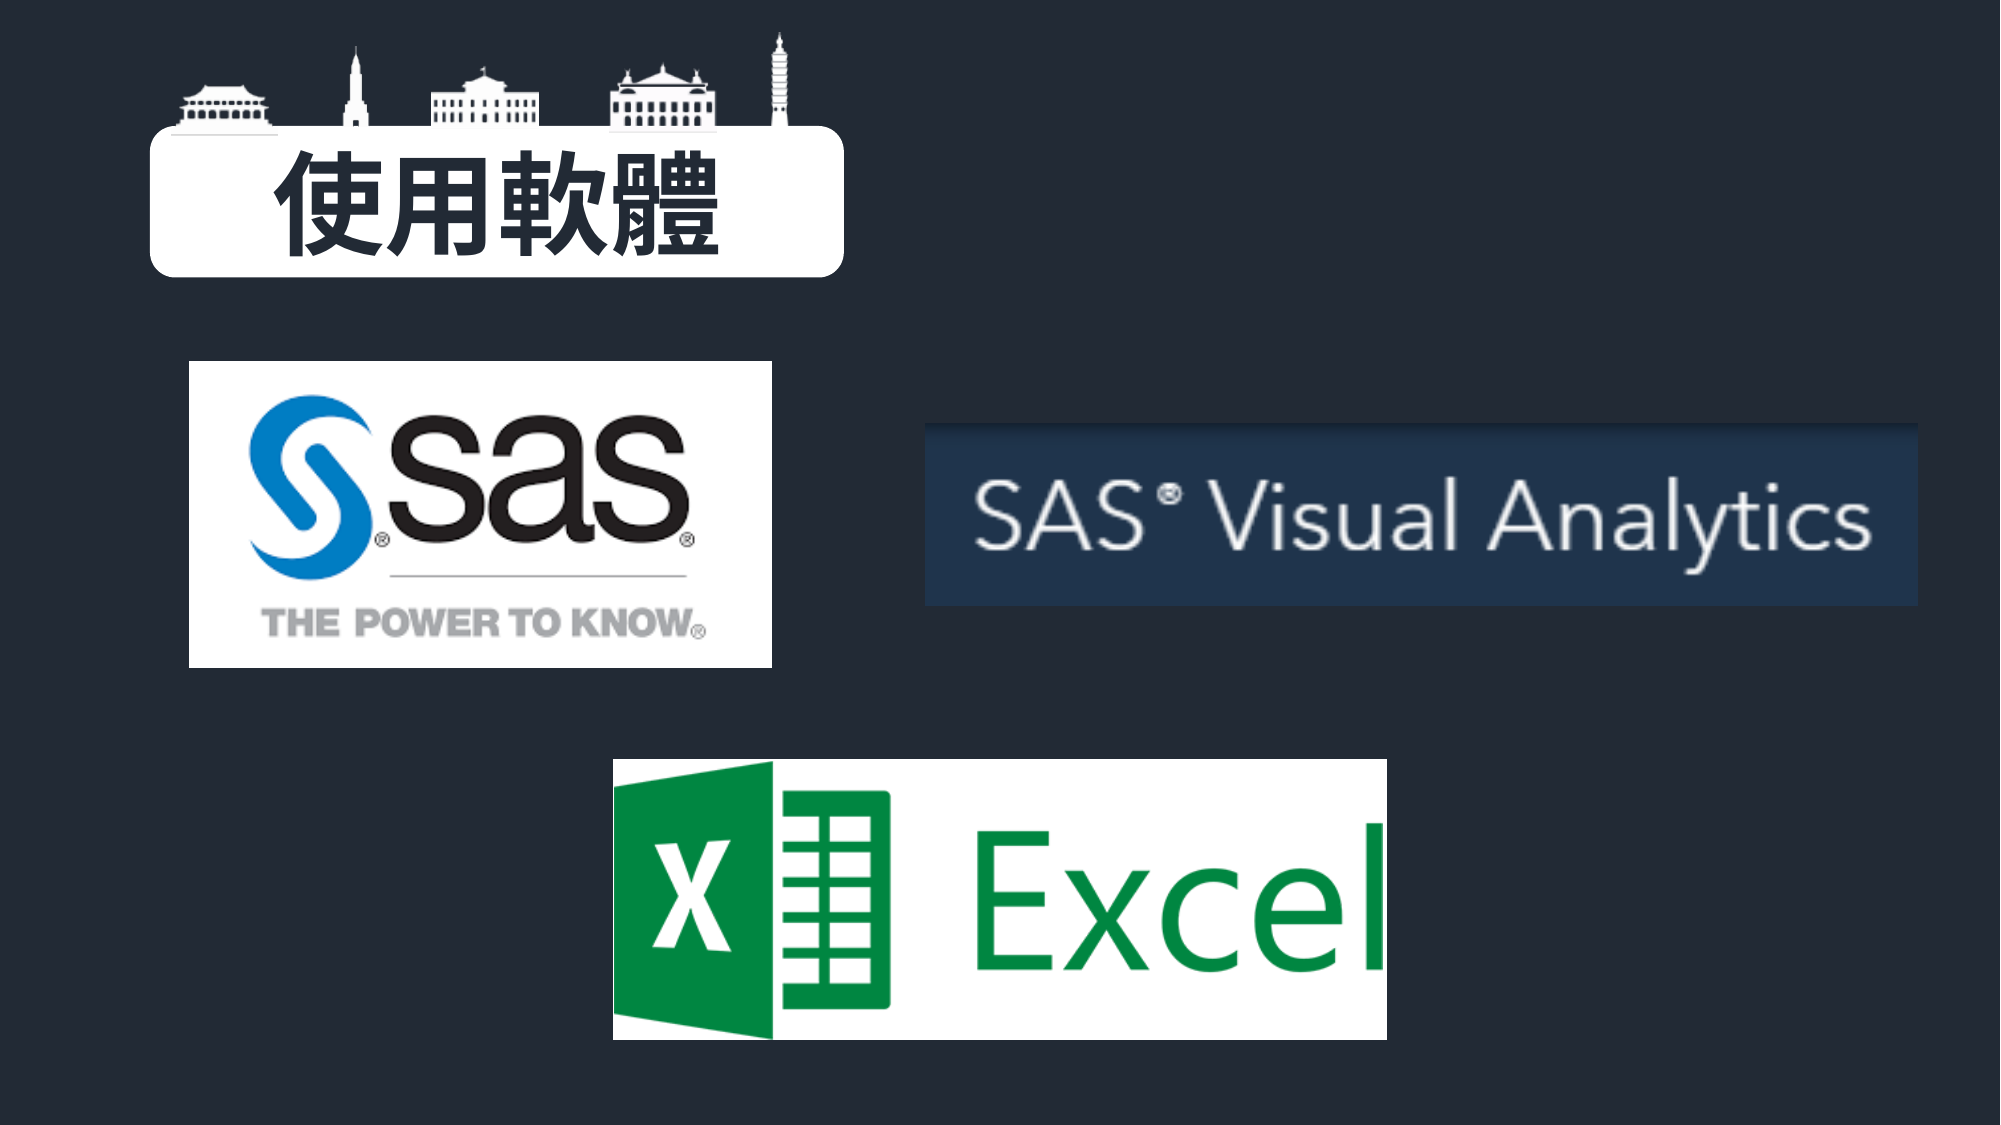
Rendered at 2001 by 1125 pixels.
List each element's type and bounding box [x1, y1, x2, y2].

text_box [613, 759, 1387, 1040]
picture [189, 361, 772, 668]
picture [614, 761, 1383, 1040]
picture [925, 423, 1918, 606]
